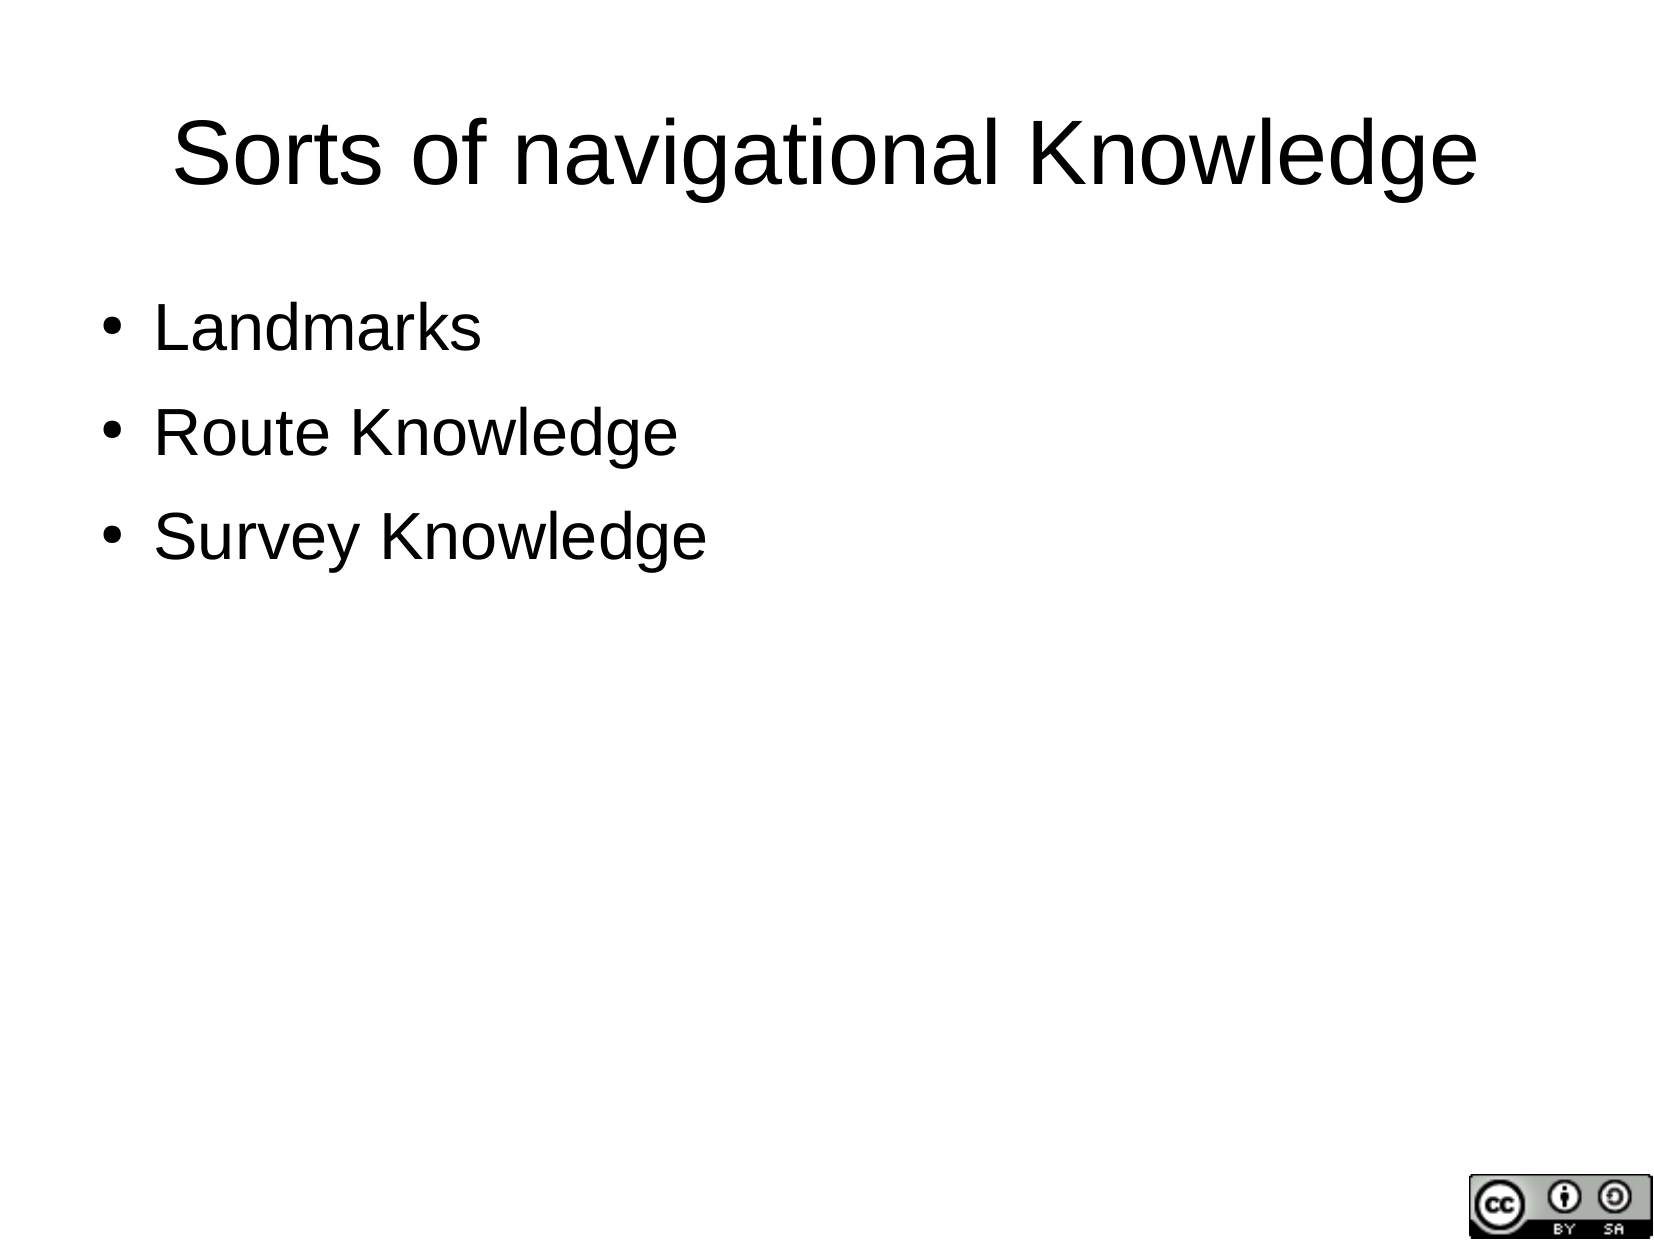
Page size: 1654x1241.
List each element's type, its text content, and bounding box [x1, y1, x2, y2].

title Sorts of navigational Knowledge [82, 49, 1571, 257]
picture [1469, 1174, 1653, 1239]
list Landmarks Route Knowledge Survey Knowledge [82, 290, 1571, 1010]
